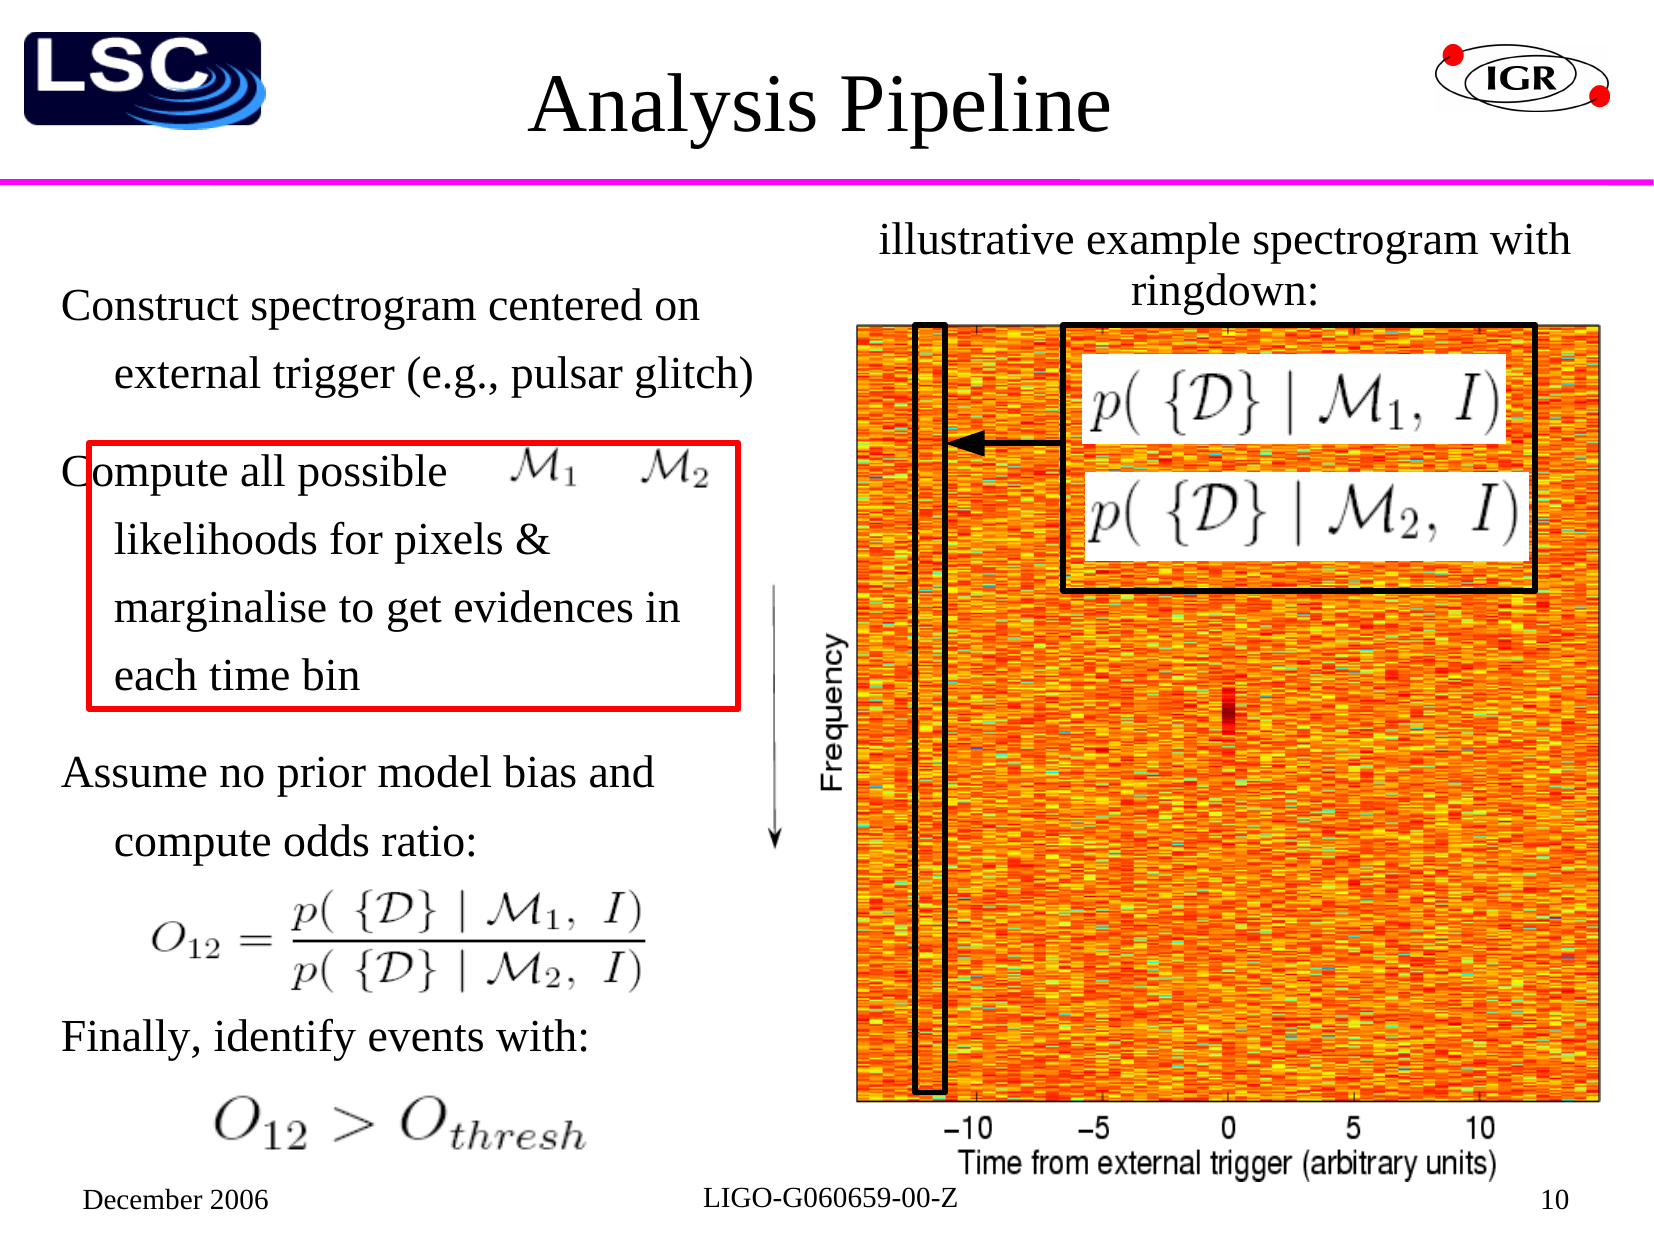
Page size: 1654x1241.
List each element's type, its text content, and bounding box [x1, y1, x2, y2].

picture [501, 446, 585, 491]
text_box illustrative example spectrogram with ringdown: [1066, 328, 1532, 333]
picture [1565, 44, 1610, 112]
picture [767, 324, 1601, 1182]
text_box illustrative example spectrogram with ringdown: [856, 206, 1595, 333]
picture [24, 32, 76, 130]
picture [147, 879, 650, 1002]
title Analysis Pipeline [76, 0, 1565, 207]
picture [206, 1079, 591, 1169]
picture [1066, 333, 1532, 588]
picture [948, 333, 1060, 442]
picture [639, 447, 712, 496]
picture [918, 333, 942, 1090]
list Construct spectrogram centered on external trigger (e.g., pulsar glitch) Compute all possible & likelihoods for pixels & marginalise to get evidences in each time bin Assume no prior model bias and compute odds ratio: Finally, identify events with: [43, 262, 770, 1100]
